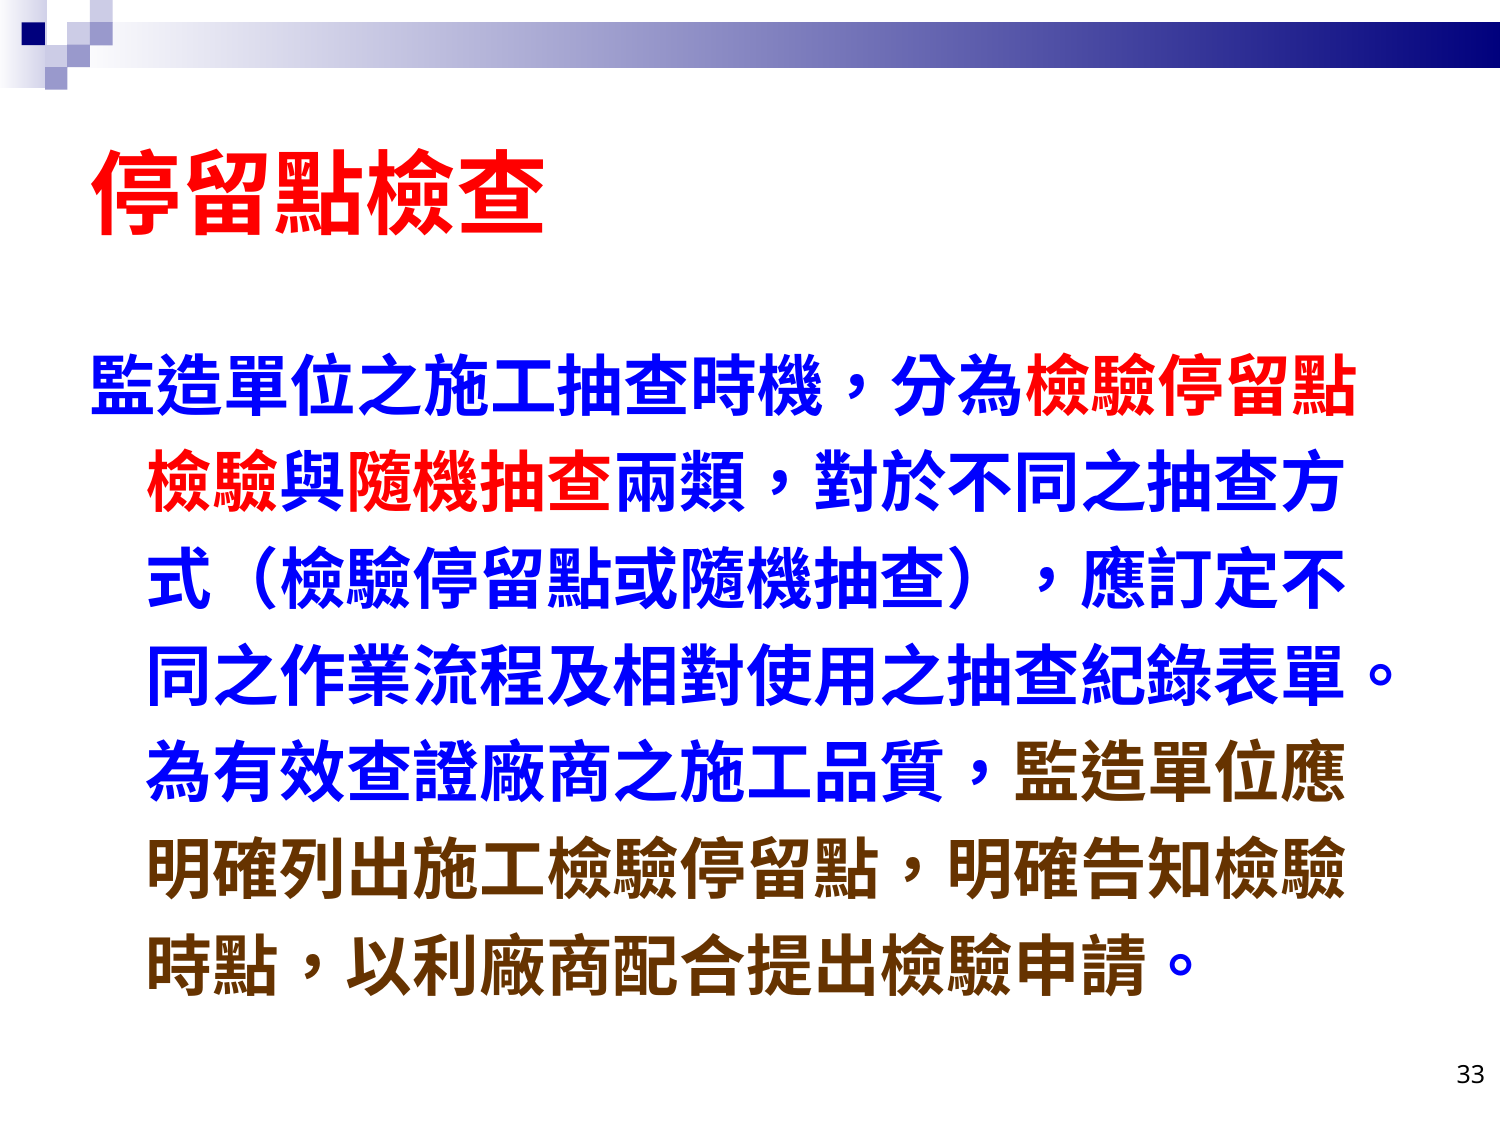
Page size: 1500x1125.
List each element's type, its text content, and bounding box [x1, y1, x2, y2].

text_box <number> [1149, 1025, 1500, 1101]
list 監造單位之施工抽查時機，分為檢驗停留點檢驗與隨機抽查兩類，對於不同之抽查方式（檢驗停留點或隨機抽查），應訂定不同之作業流程及相對使用之抽查紀錄表單。為有效查證廠商之施工品質，監造單位應明確列出施工檢驗停留點，明確告知檢驗時點，以利廠商配合提出檢驗申請。 [74, 324, 1426, 964]
title 停留點檢查 [74, 75, 1426, 300]
